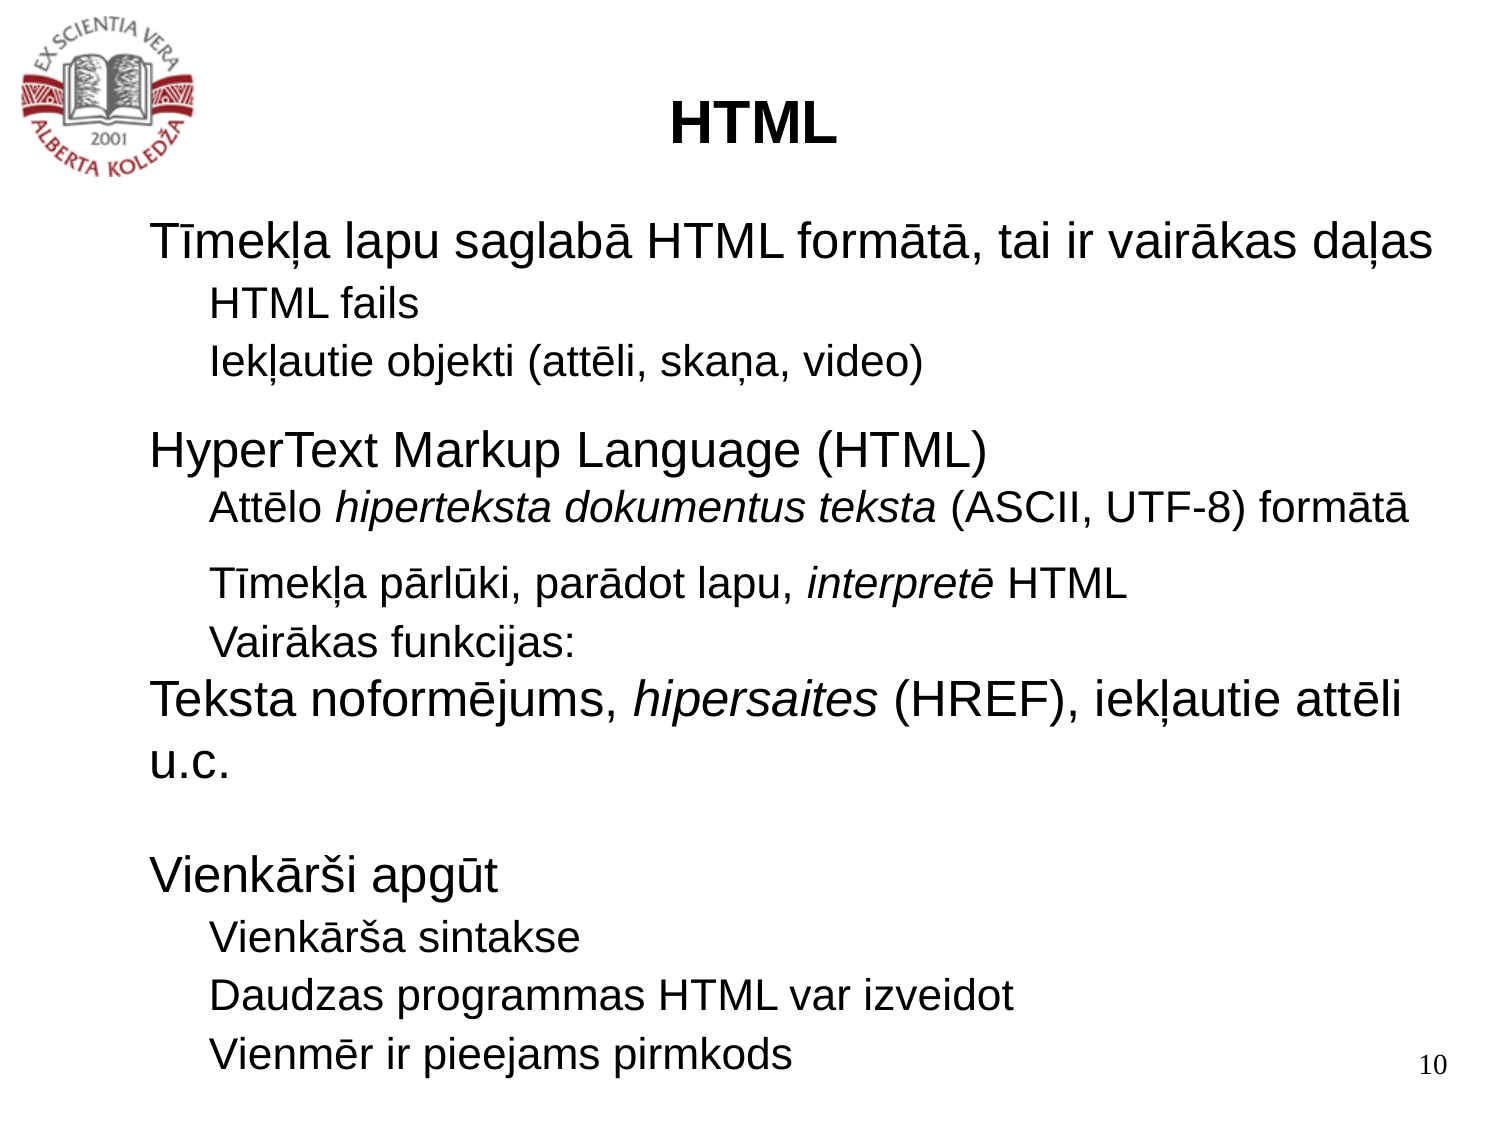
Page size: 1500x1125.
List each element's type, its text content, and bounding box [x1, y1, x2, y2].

picture [21, 16, 194, 177]
title HTML [49, 62, 1438, 175]
list Tīmekļa lapu saglabā HTML formātā, tai ir vairākas daļas HTML fails Iekļautie objekti (attēli, skaņa, video) HyperText Markup Language (HTML) Attēlo hiperteksta dokumentus teksta (ASCII, UTF-8) formātā Tīmekļa pārlūki, parādot lapu, interpretē HTML Vairākas funkcijas: Teksta noformējums, hipersaites (HREF), iekļautie attēli u.c. Vienkārši apgūt Vienkārša sintakse Daudzas programmas HTML var izveidot Vienmēr ir pieejams pirmkods [74, 200, 1463, 1101]
